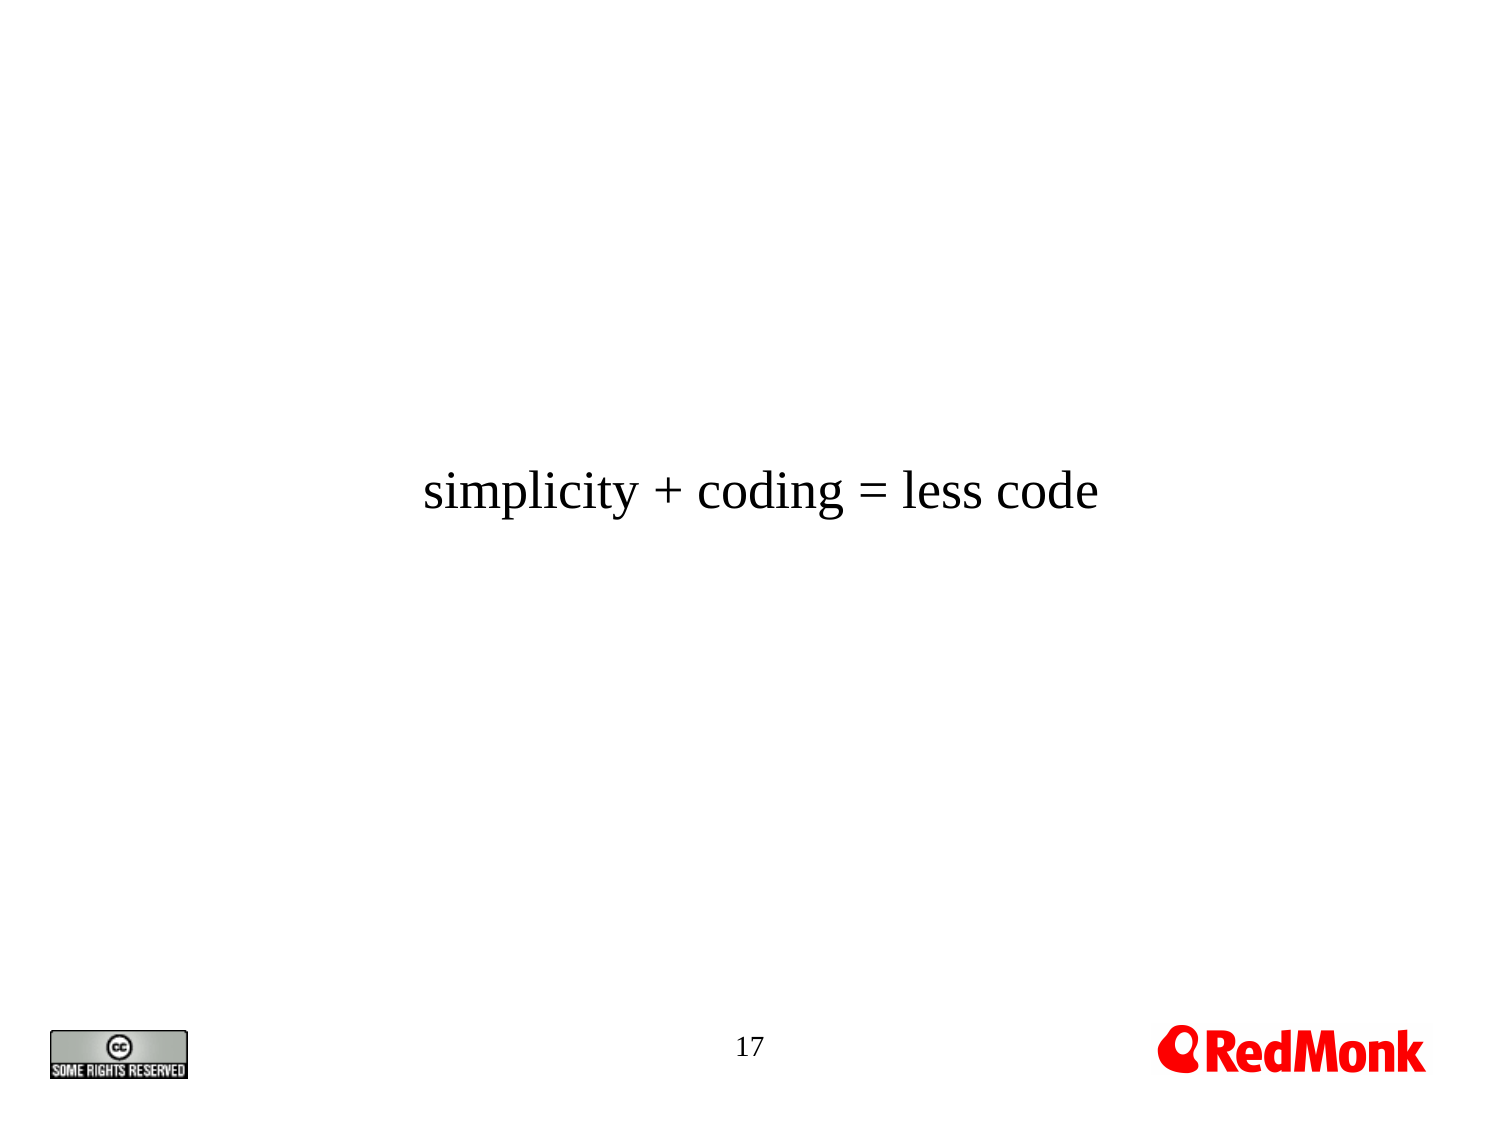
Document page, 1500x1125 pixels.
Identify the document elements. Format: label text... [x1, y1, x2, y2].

picture [1151, 1023, 1433, 1075]
picture [50, 1030, 188, 1079]
text_box simplicity + coding = less code [408, 473, 1125, 549]
